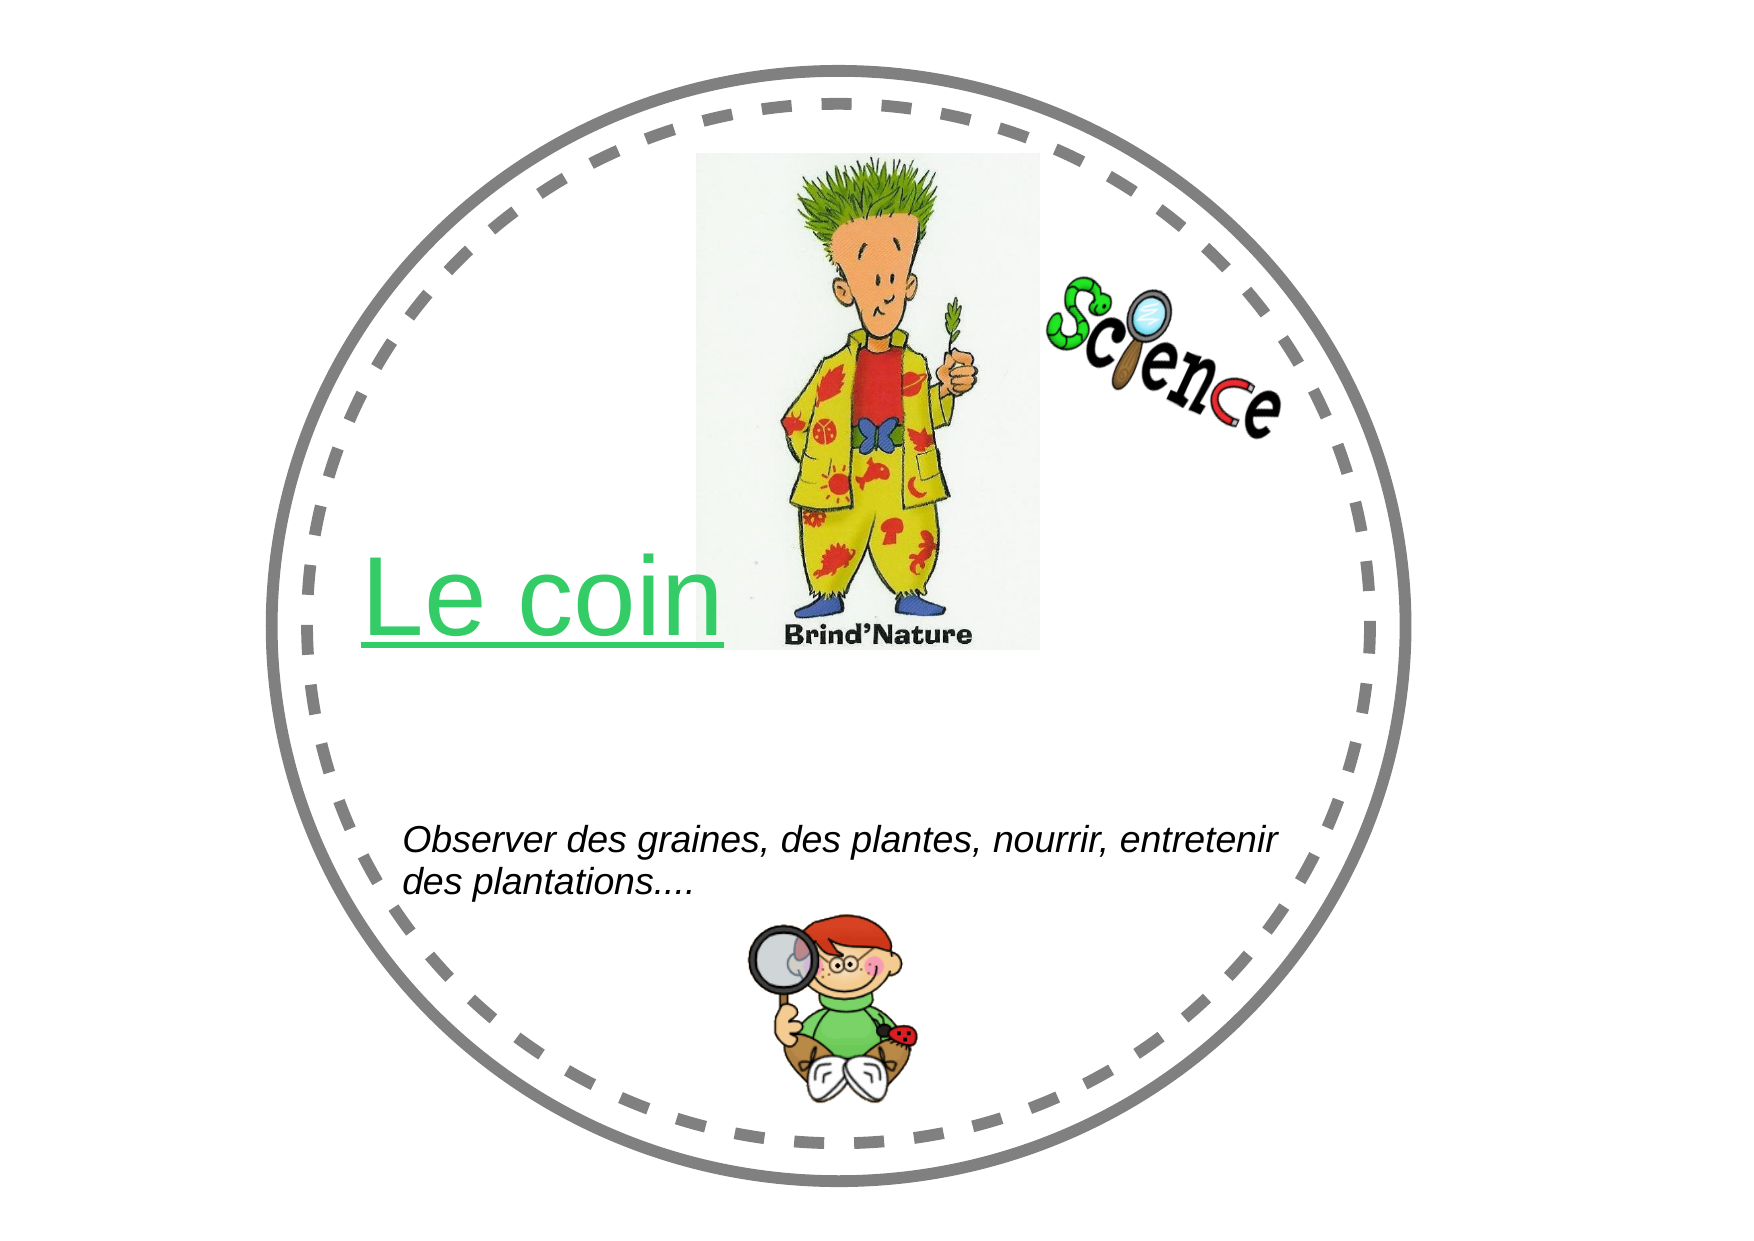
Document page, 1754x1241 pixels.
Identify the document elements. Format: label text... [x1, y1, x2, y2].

text_box [271, 70, 1400, 1182]
text_box Observer des graines, des plantes, nourrir, entretenir des plantations.... [387, 811, 1335, 910]
picture [745, 909, 922, 1106]
text_box Le coin [346, 526, 1595, 709]
picture [696, 153, 1313, 526]
